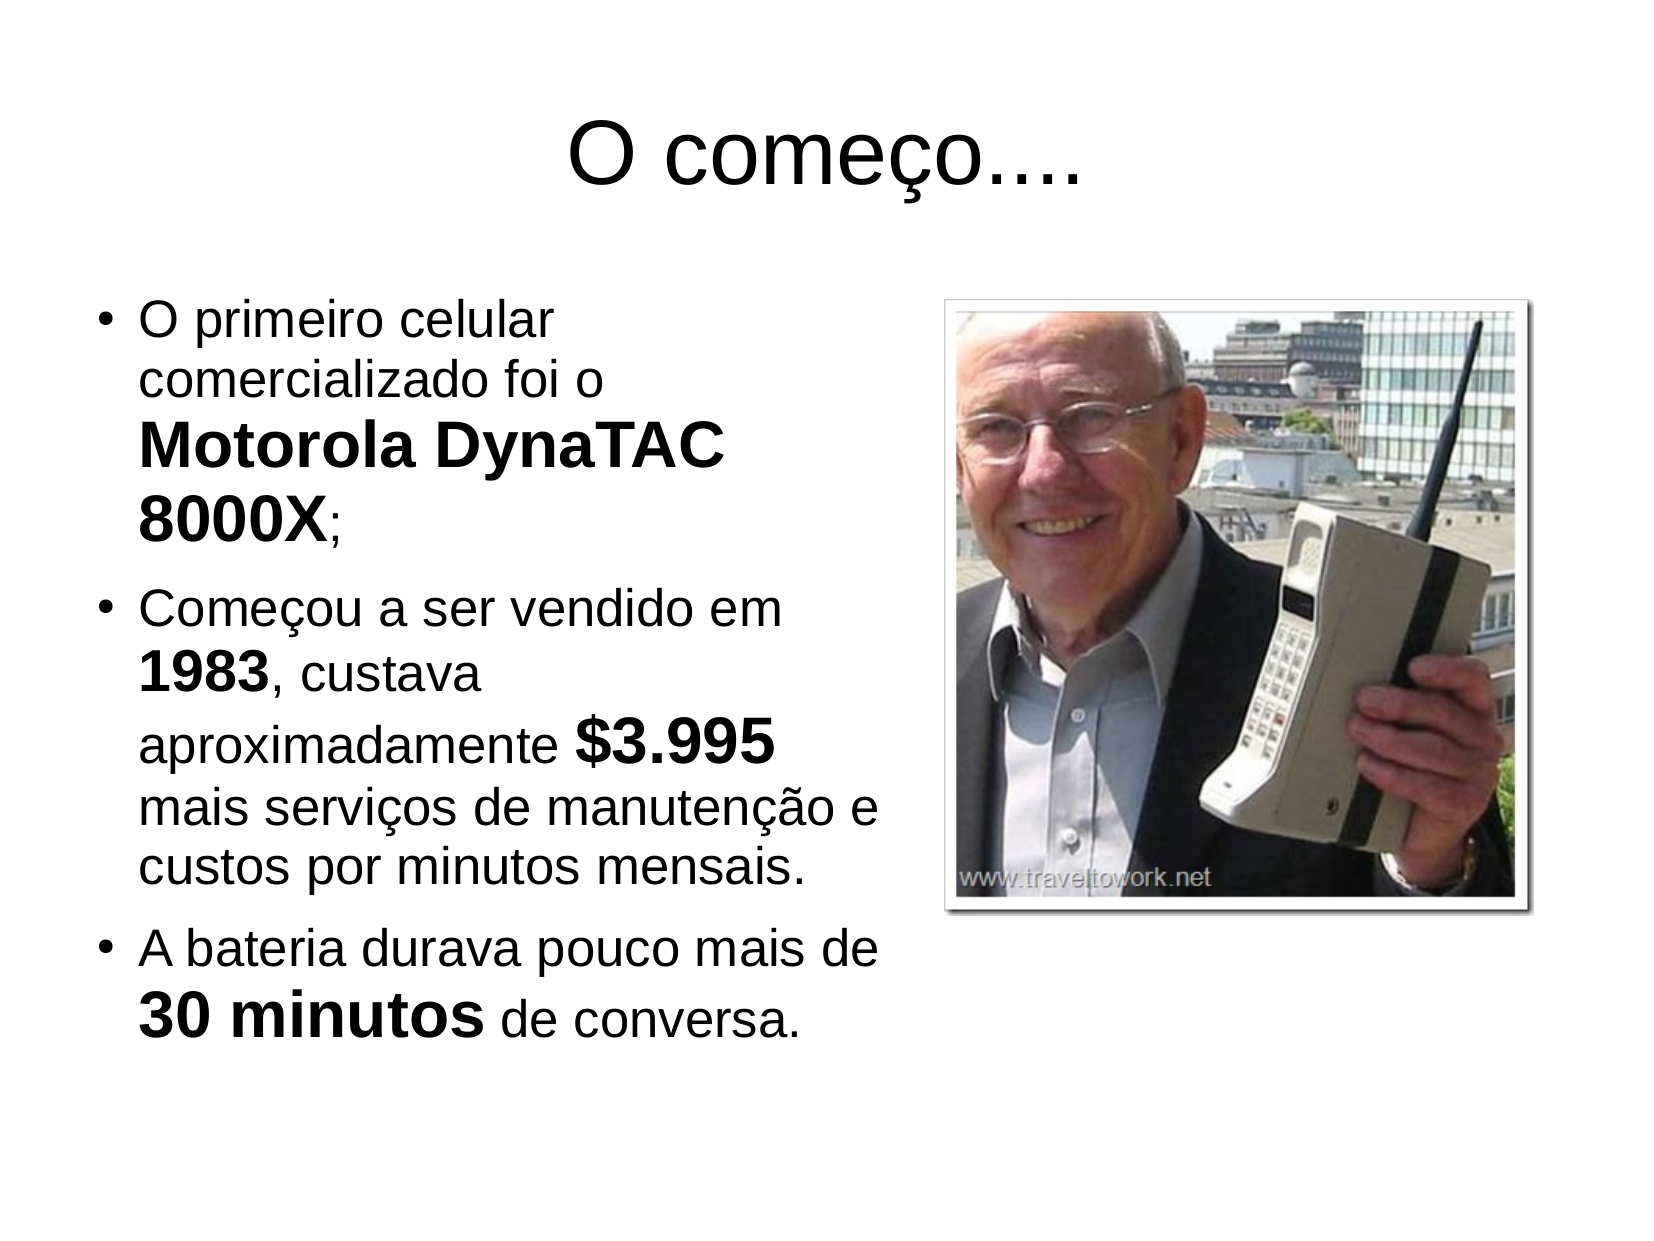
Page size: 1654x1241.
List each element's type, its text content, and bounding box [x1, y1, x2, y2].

picture [944, 299, 1534, 916]
list O primeiro celular comercializado foi o Motorola DynaTAC 8000X; Começou a ser vendido em 1983, custava aproximadamente $3.995 mais serviços de manutenção e custos por minutos mensais. A bateria durava pouco mais de 30 minutos de conversa. [82, 290, 886, 1109]
title O começo.... [82, 56, 1571, 250]
